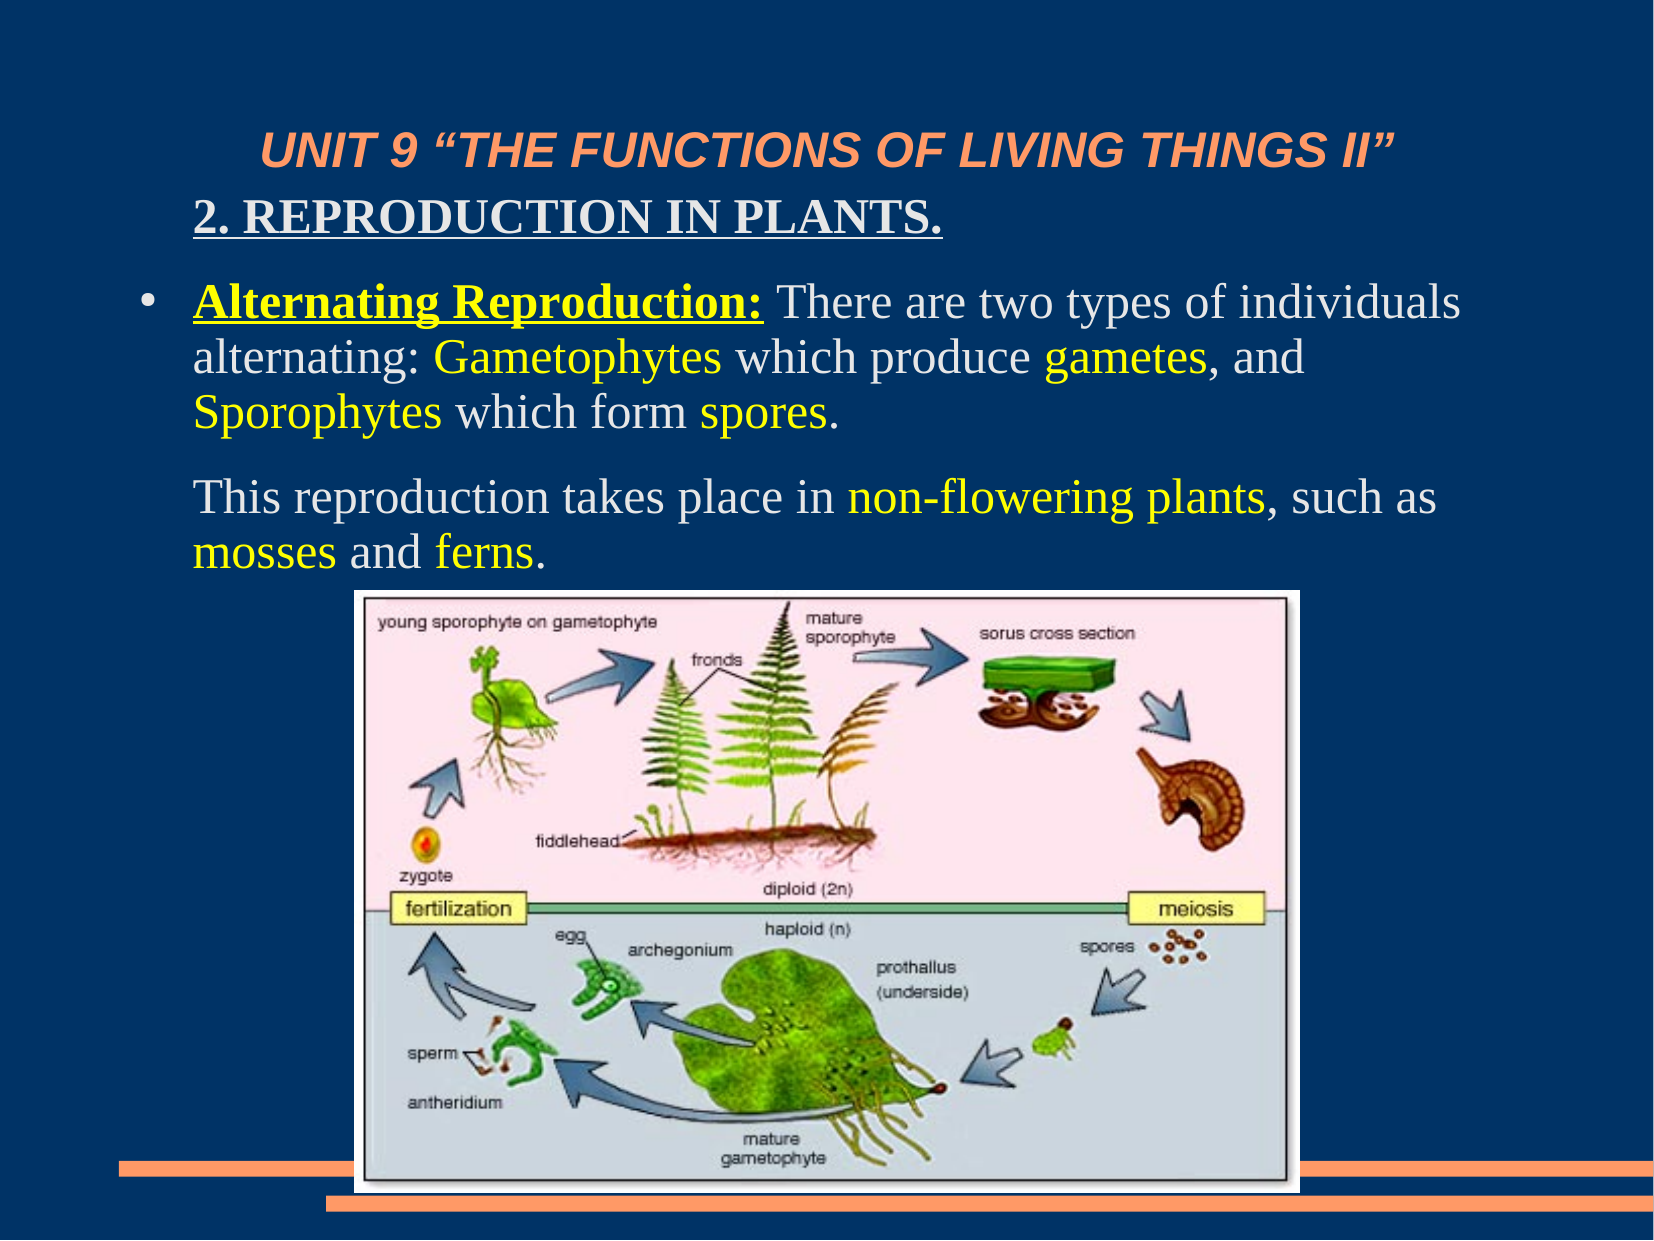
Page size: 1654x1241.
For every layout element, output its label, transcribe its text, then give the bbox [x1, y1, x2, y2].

list 2. REPRODUCTION IN PLANTS. Alternating Reproduction: There are two types of individuals alternating: Gametophytes which produce gametes, and Sporophytes which form spores. This reproduction takes place in non-flowering plants, such as mosses and ferns. [121, 188, 1561, 603]
title UNIT 9 “THE FUNCTIONS OF LIVING THINGS II” [121, 46, 1534, 188]
picture [354, 590, 1300, 1193]
